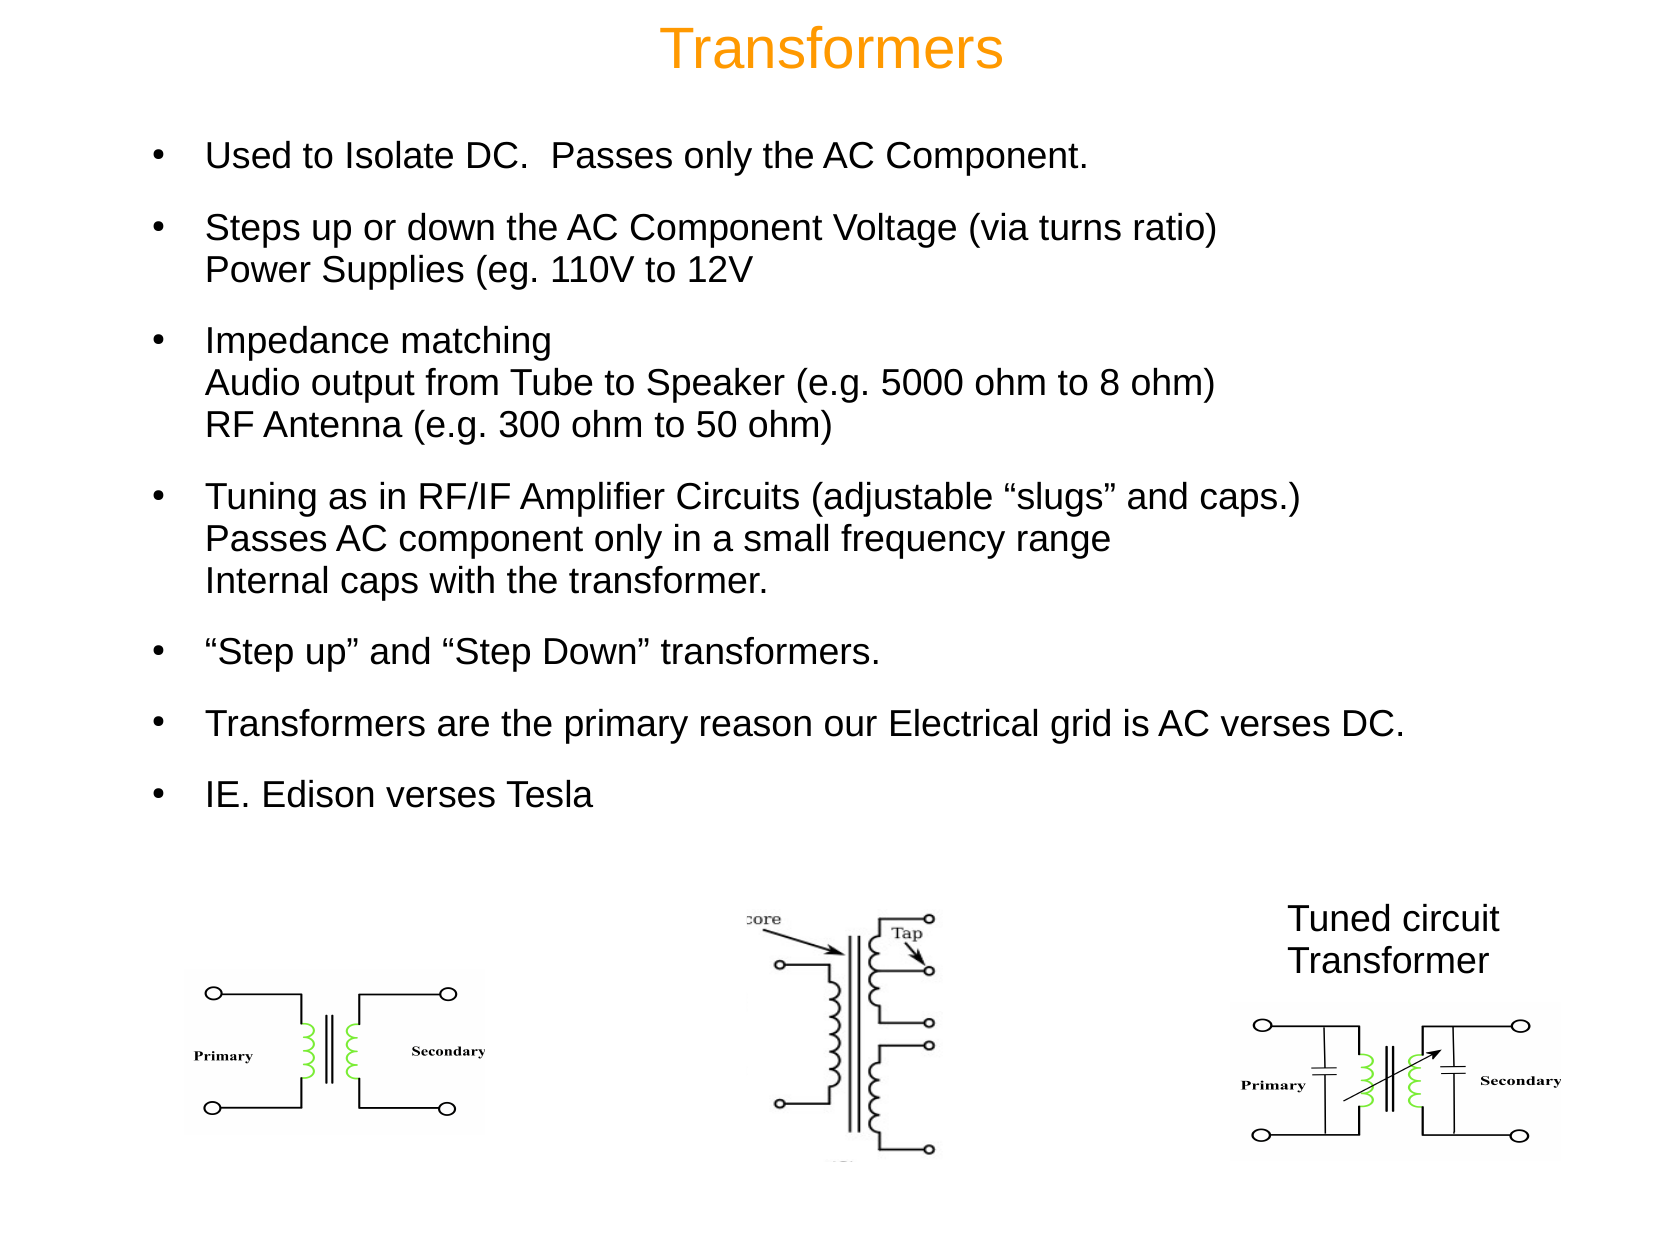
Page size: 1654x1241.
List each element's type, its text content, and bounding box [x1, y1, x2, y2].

picture [184, 969, 485, 1135]
text_box Transformers [629, 15, 1036, 82]
text_box Tuned circuit Transformer [1272, 890, 1516, 990]
picture [1230, 1002, 1561, 1161]
picture [746, 900, 966, 1162]
list Used to Isolate DC. Passes only the AC Component. Steps up or down the AC Component Voltage (via turns ratio) Power Supplies (eg. 110V to 12V Impedance matching Audio output from Tube to Speaker (e.g. 5000 ohm to 8 ohm) RF Antenna (e.g. 300 ohm to 50 ohm) Tuning as in RF/IF Amplifier Circuits (adjustable “slugs” and caps.) Passes AC component only in a small frequency range Internal caps with the transformer. “Step up” and “Step Down” transformers. Transformers are the primary reason our Electrical grid is AC verses DC. IE. Edison verses Tesla [134, 135, 1516, 858]
